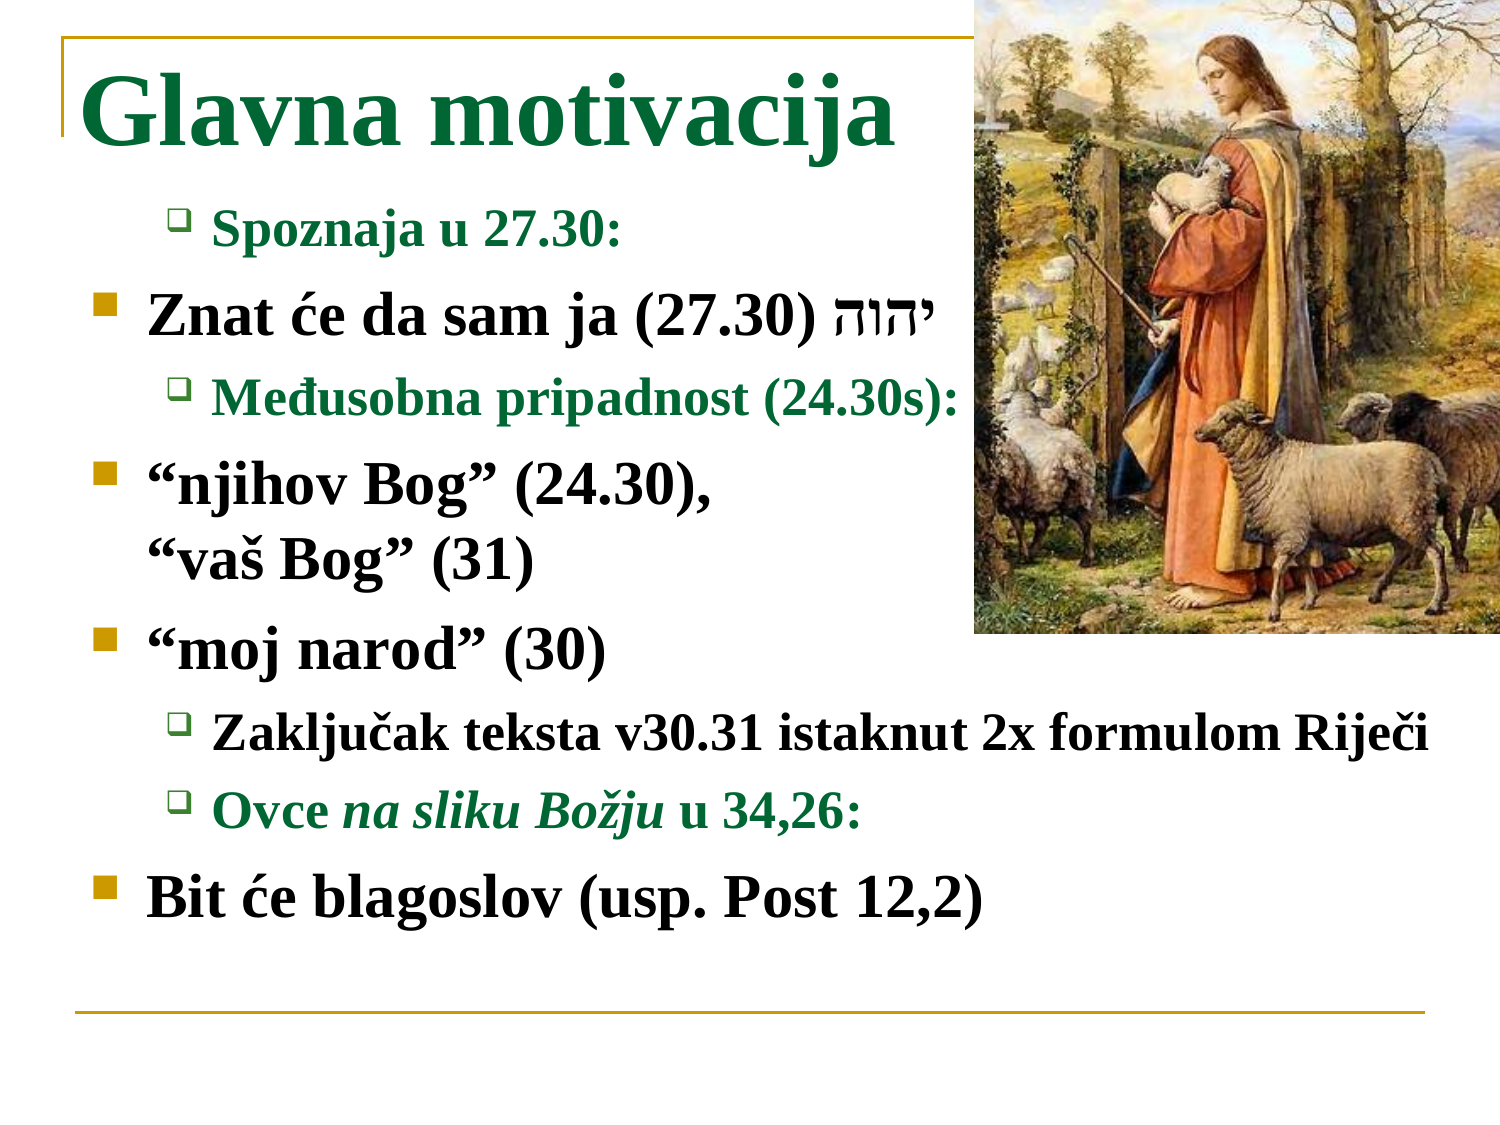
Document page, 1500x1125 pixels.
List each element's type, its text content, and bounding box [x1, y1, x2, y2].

picture [974, 0, 1500, 634]
list Spoznaja u 27.30: Znat će da sam ja יהוה (27.30) Međusobna pripadnost (24.30s): “njihov Bog” (24.30), “vaš Bog” (31) “moj narod” (30) Zaključak teksta v30.31 istaknut 2x formulom Riječi Ovce na sliku Božju u 34,26: Bit će blagoslov (usp. Post 12,2) [75, 184, 1500, 1006]
title Glavna motivacija [63, 33, 974, 221]
